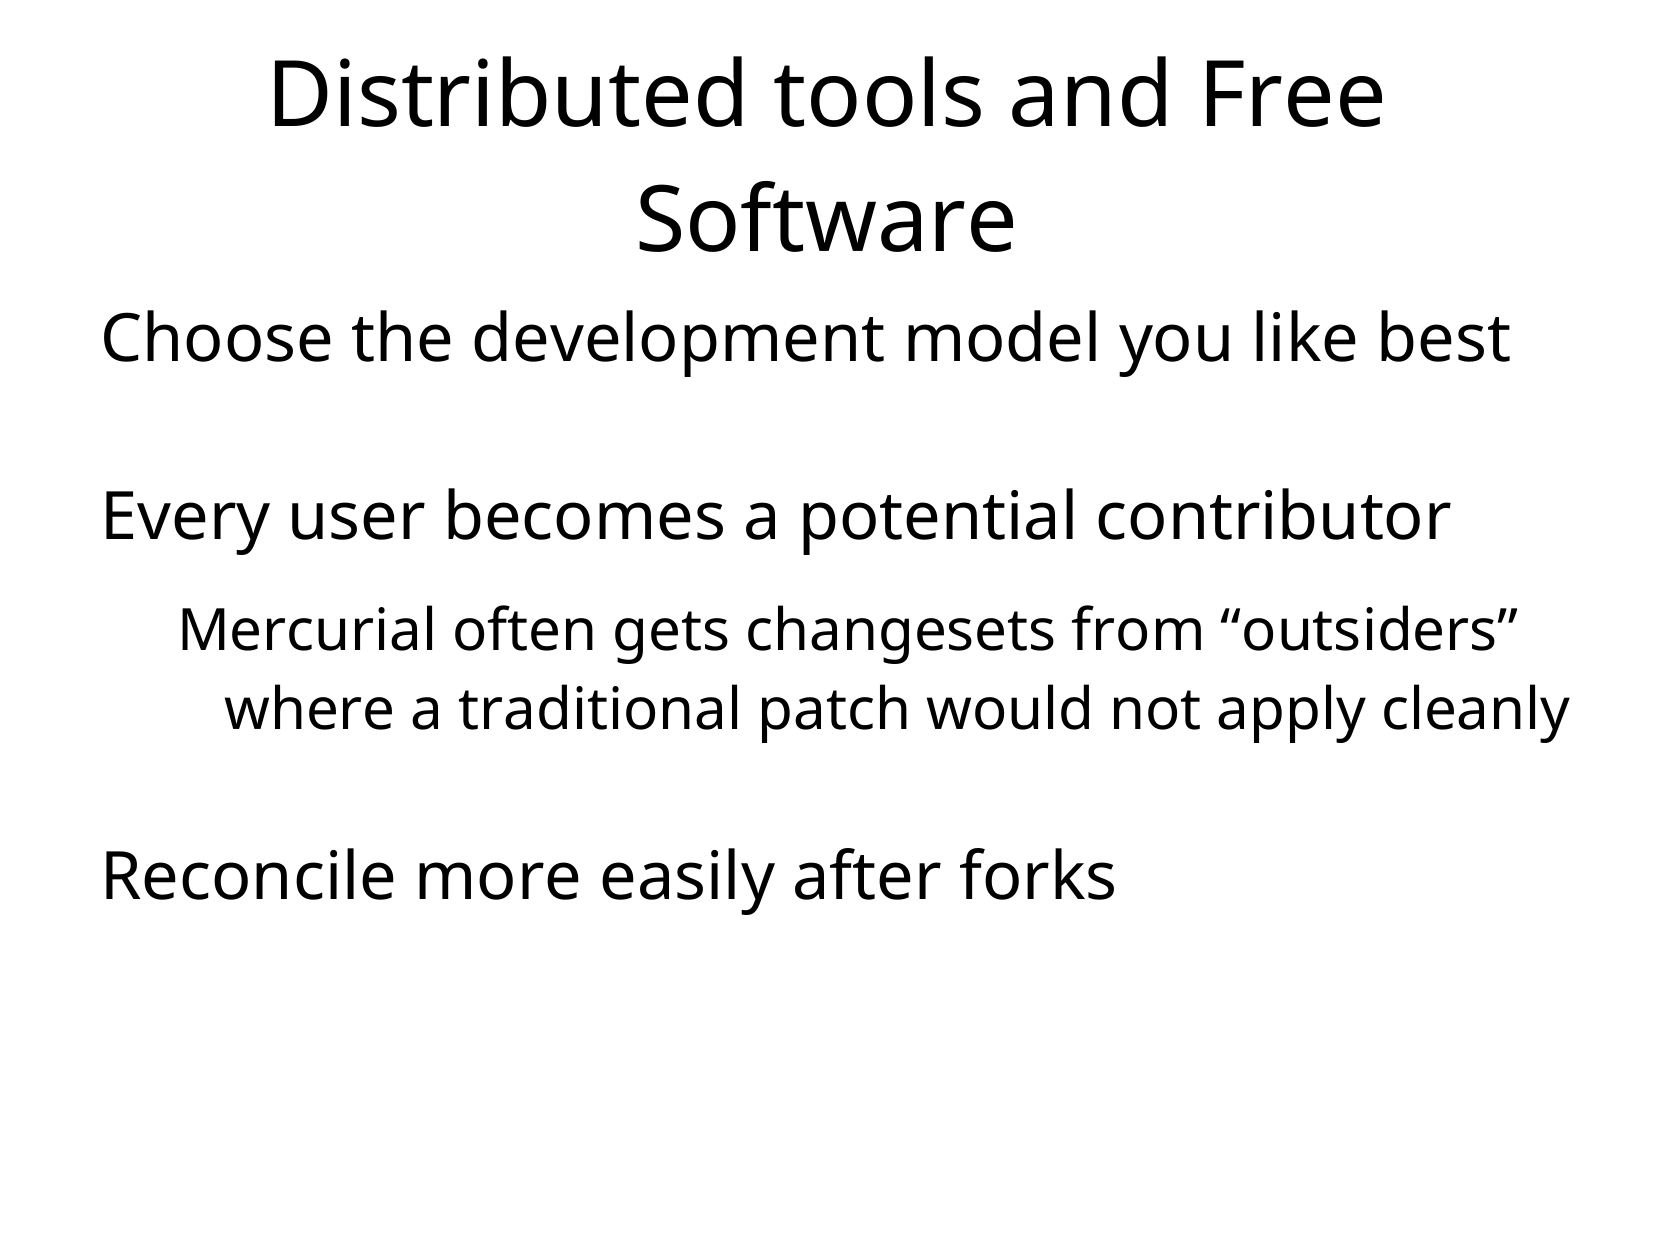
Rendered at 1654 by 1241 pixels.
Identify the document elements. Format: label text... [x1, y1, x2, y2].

title Distributed tools and Free Software [82, 49, 1571, 257]
list Choose the development model you like best Every user becomes a potential contributor Mercurial often gets changesets from “outsiders” where a traditional patch would not apply cleanly Reconcile more easily after forks [82, 290, 1571, 1109]
